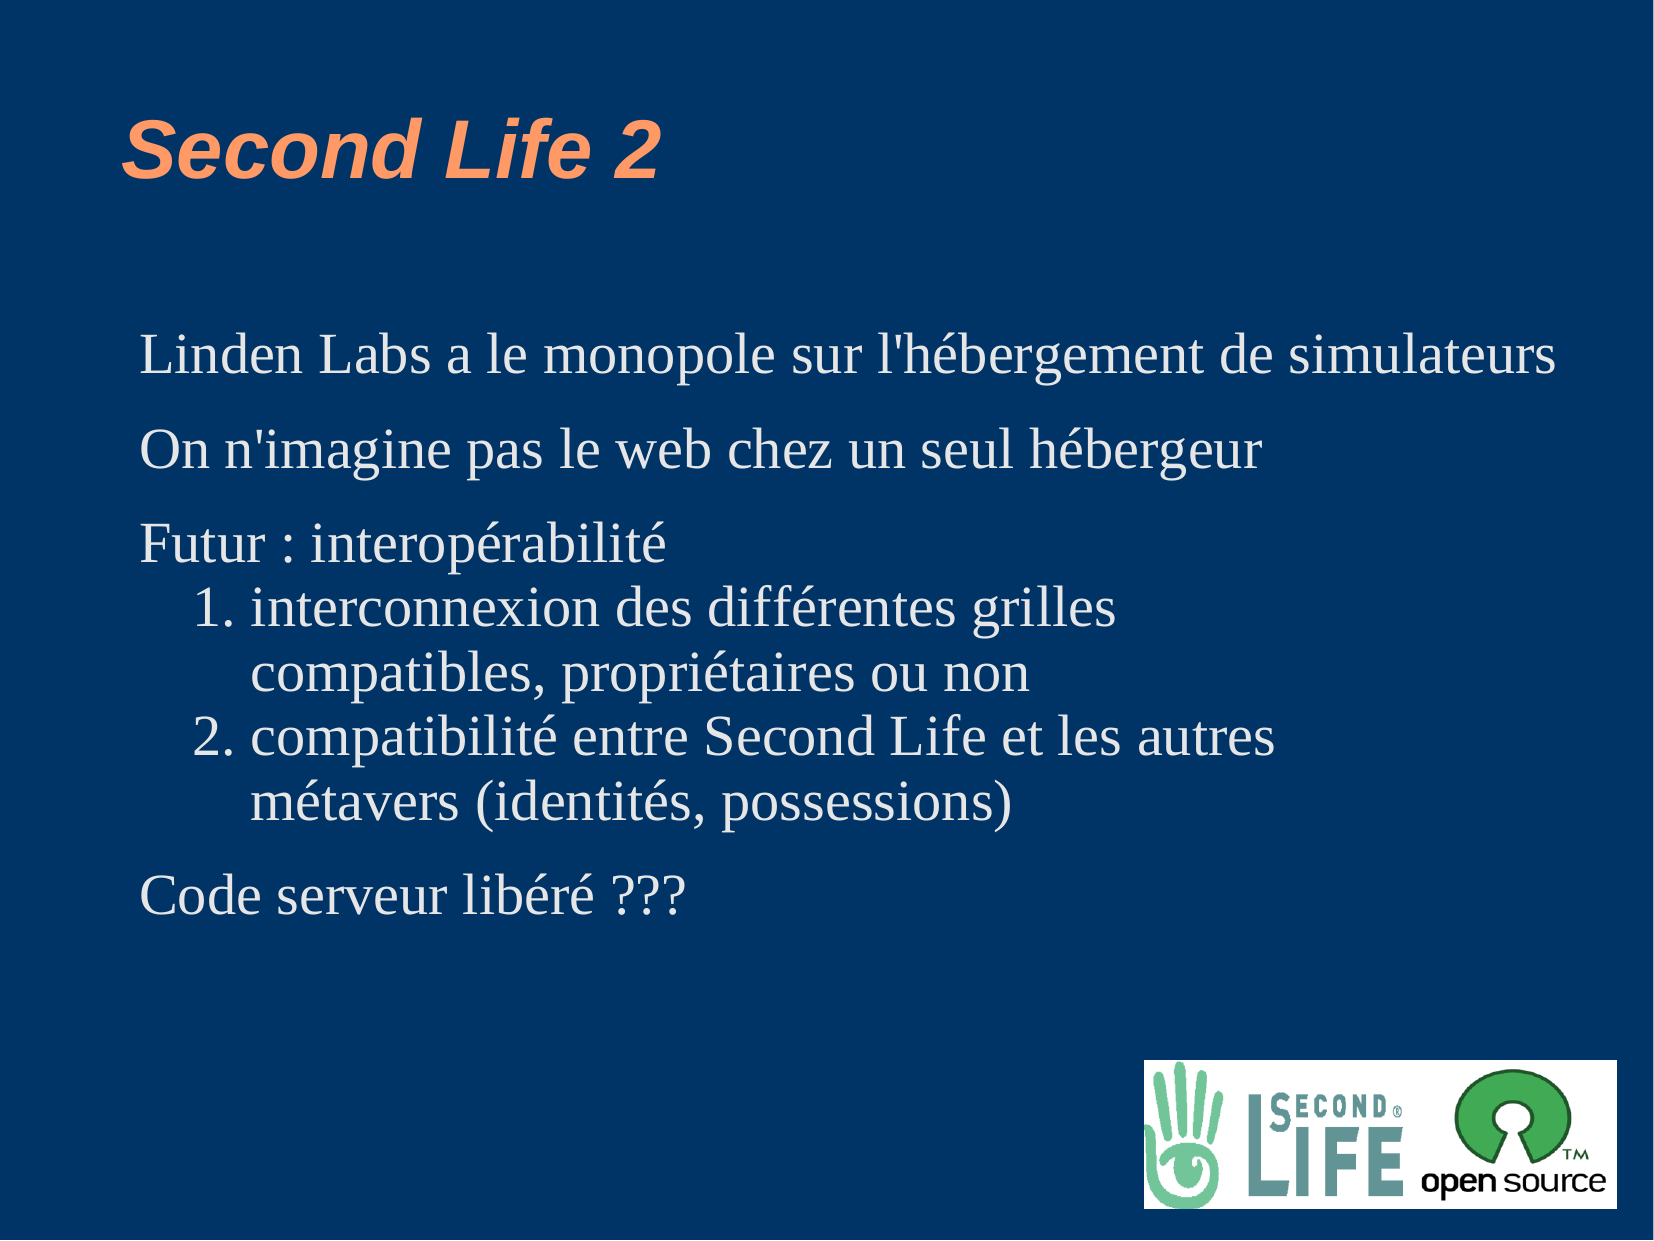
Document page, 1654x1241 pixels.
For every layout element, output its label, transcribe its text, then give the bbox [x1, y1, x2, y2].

list Linden Labs a le monopole sur l'hébergement de simulateurs On n'imagine pas le web chez un seul hébergeur Futur : interopérabilité 1. interconnexion des différentes grilles compatibles, propriétaires ou non 2. compatibilité entre Second Life et les autres métavers (identités, possessions) Code serveur libéré ??? [121, 322, 1561, 1136]
title Second Life 2 [121, 53, 1534, 246]
picture [1144, 1060, 1617, 1209]
